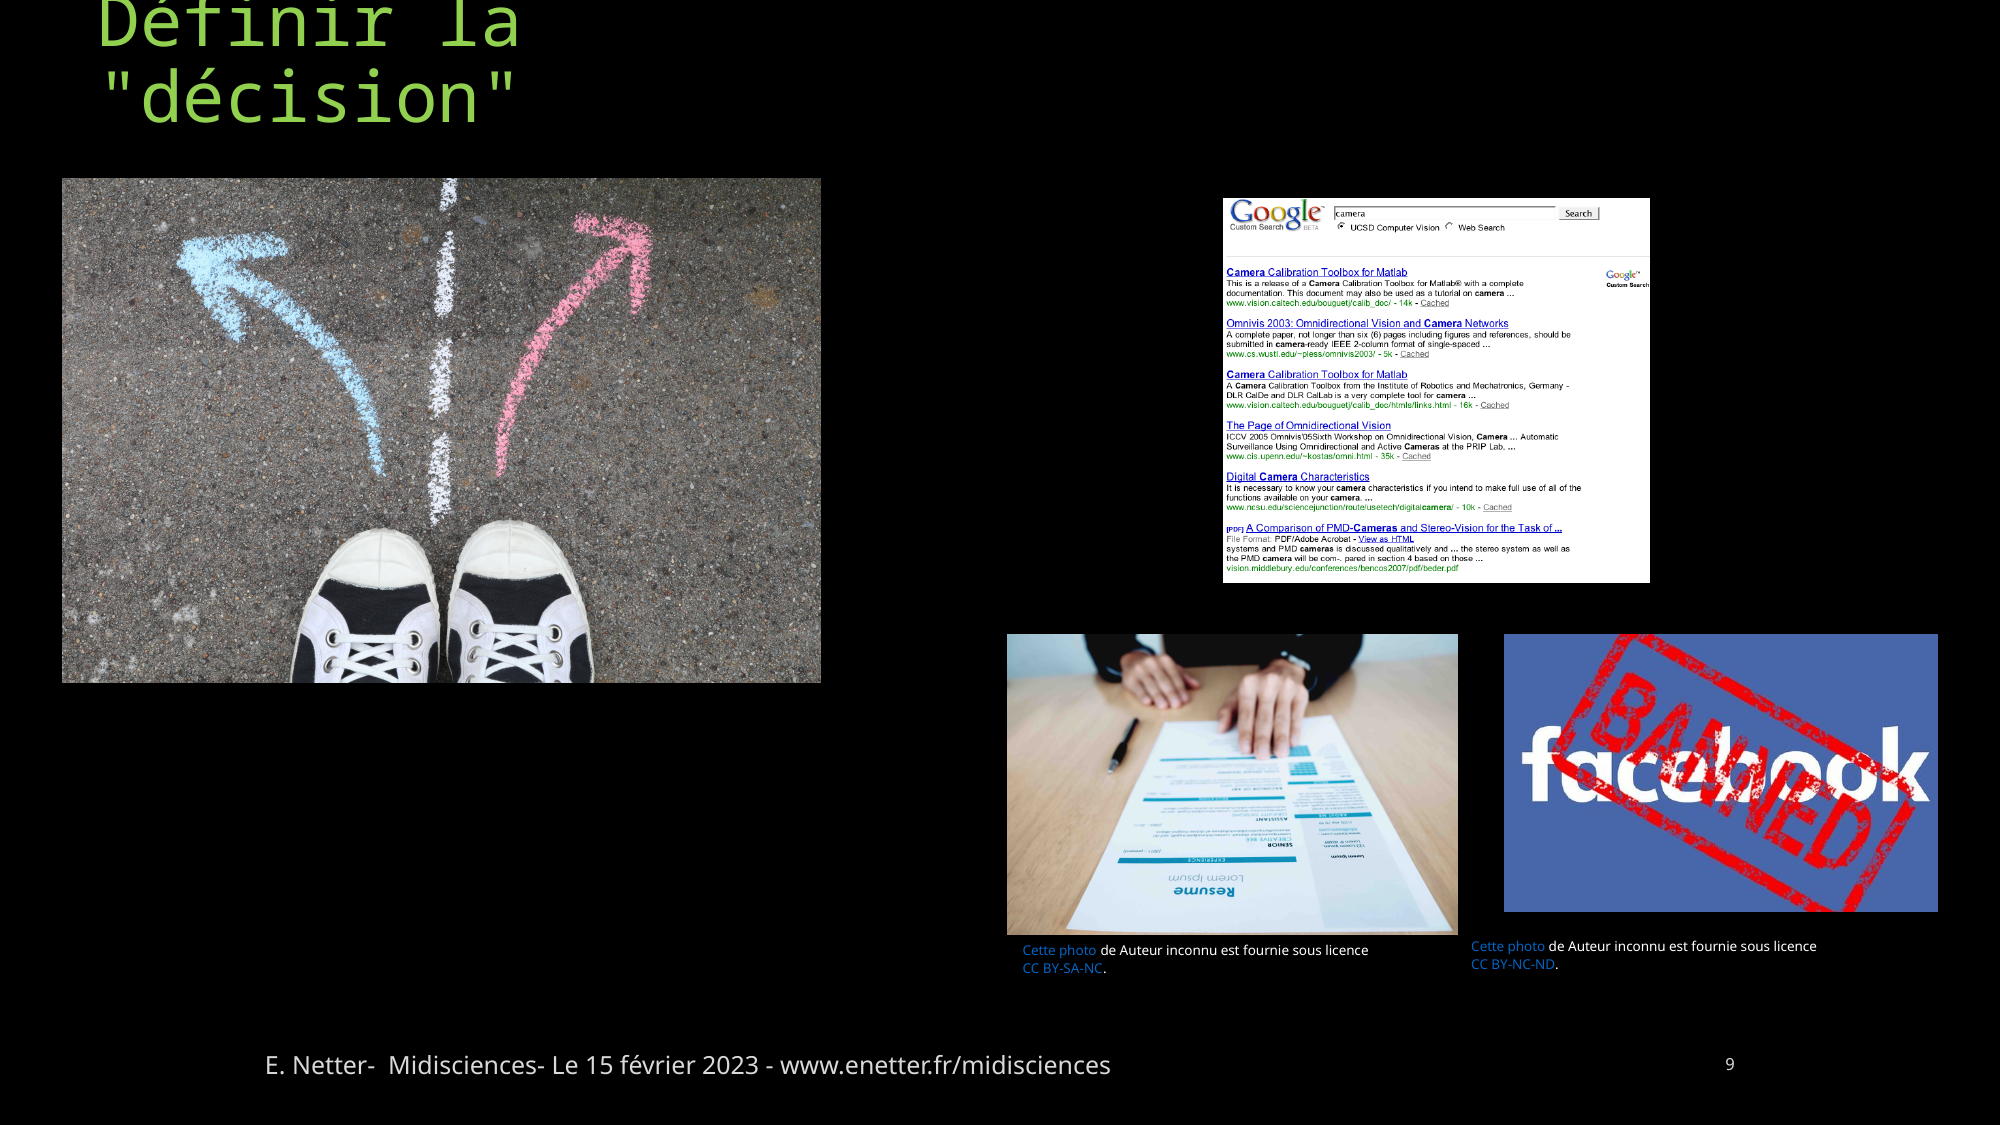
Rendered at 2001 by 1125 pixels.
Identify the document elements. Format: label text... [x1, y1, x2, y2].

title Définir la "décision" [82, 45, 939, 146]
picture [62, 178, 821, 683]
picture [1504, 634, 1938, 912]
text_box Cette photo de Auteur inconnu est fournie sous licence CC BY-SA-NC. [1007, 934, 1458, 987]
footer E. Netter- Midisciences- Le 15 février 2023 - www.enetter.fr/midisciences [249, 1043, 1379, 1086]
picture [1223, 198, 1650, 583]
text_box Cette photo de Auteur inconnu est fournie sous licence CC BY-NC-ND. [1458, 930, 1907, 983]
slide_number <numéro> [1612, 1043, 1750, 1086]
picture [1007, 634, 1458, 934]
